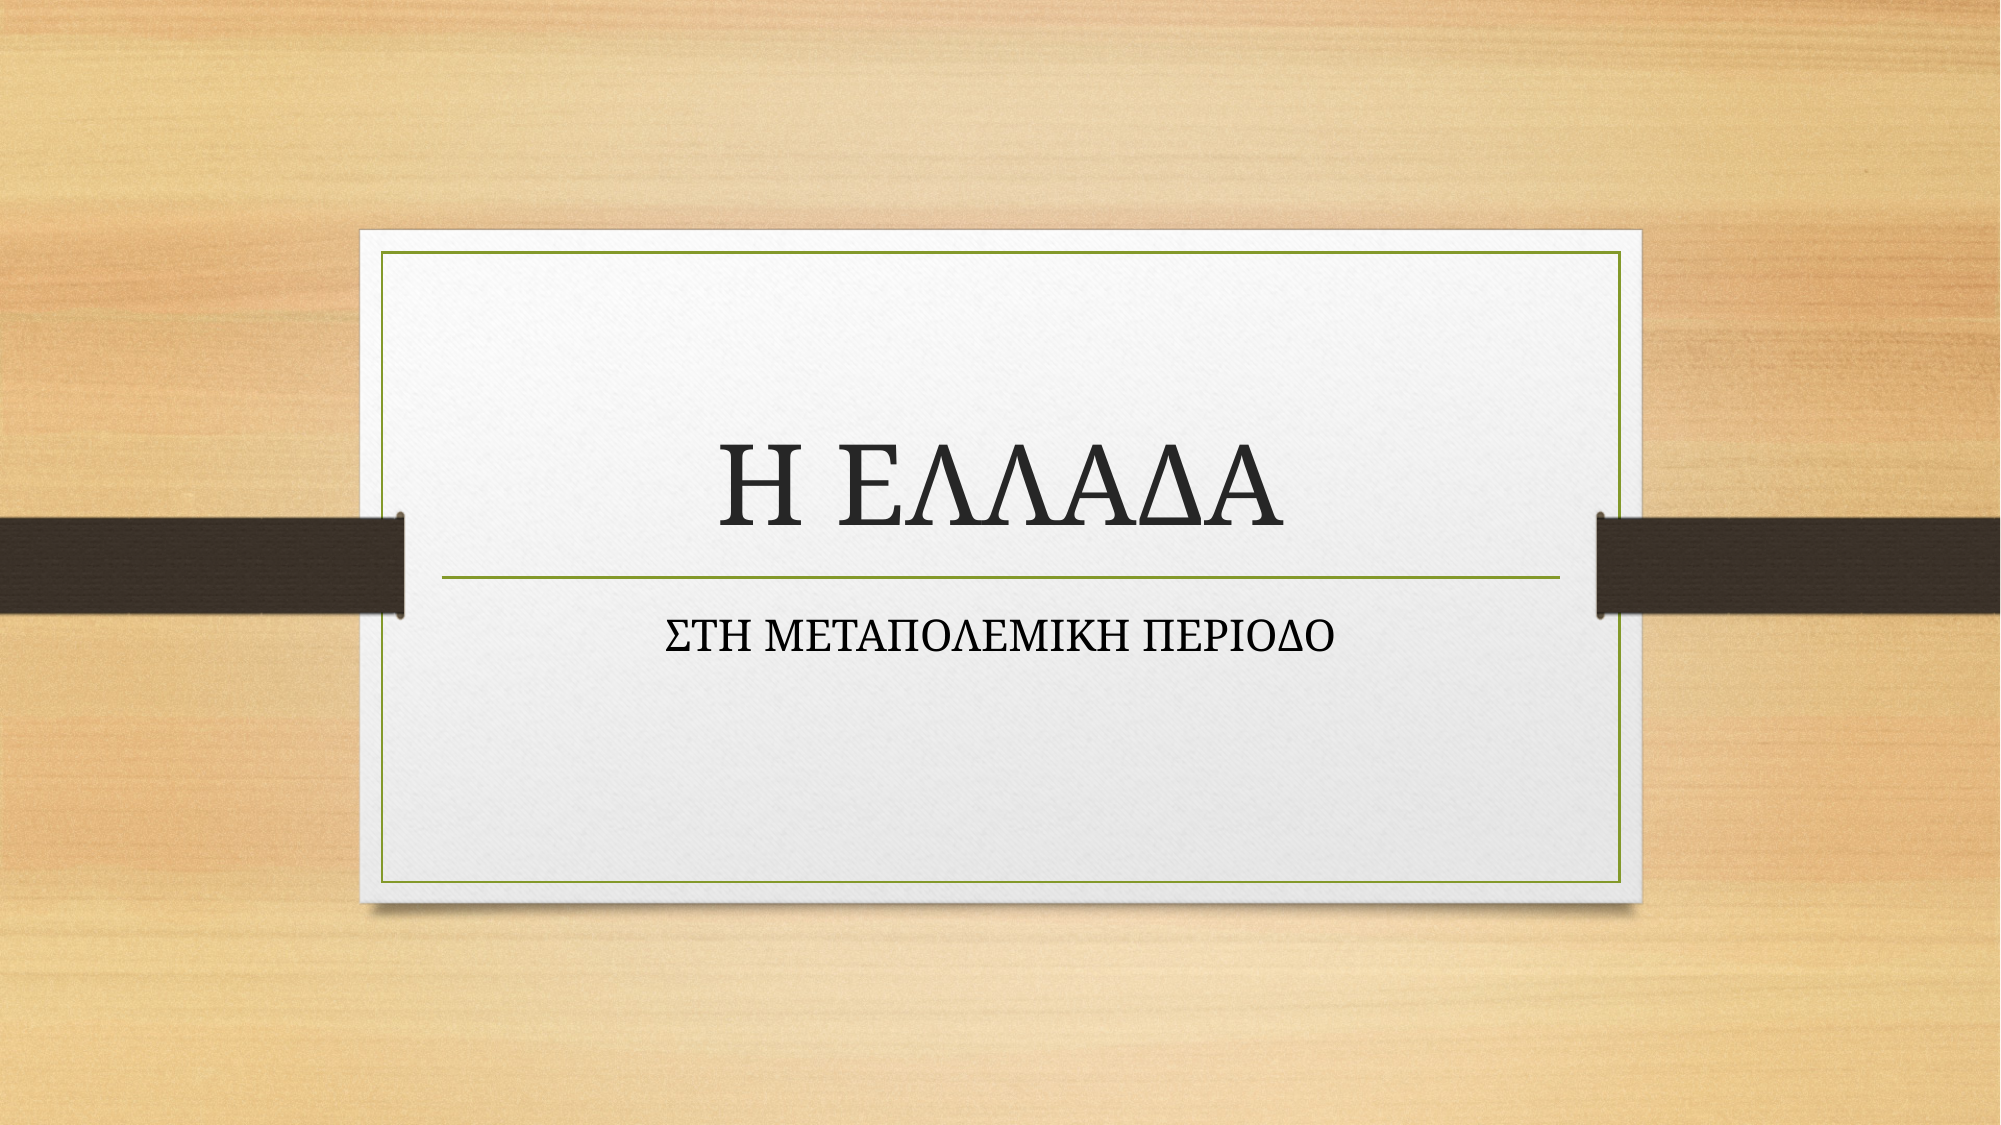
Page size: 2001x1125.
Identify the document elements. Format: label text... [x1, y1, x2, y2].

title Η ΕΛΛΑΔΑ [441, 306, 1560, 556]
subtitle ΣΤΗ ΜΕΤΑΠΟΛΕΜΙΚΗ ΠΕΡΙΟΔΟ [441, 600, 1560, 817]
